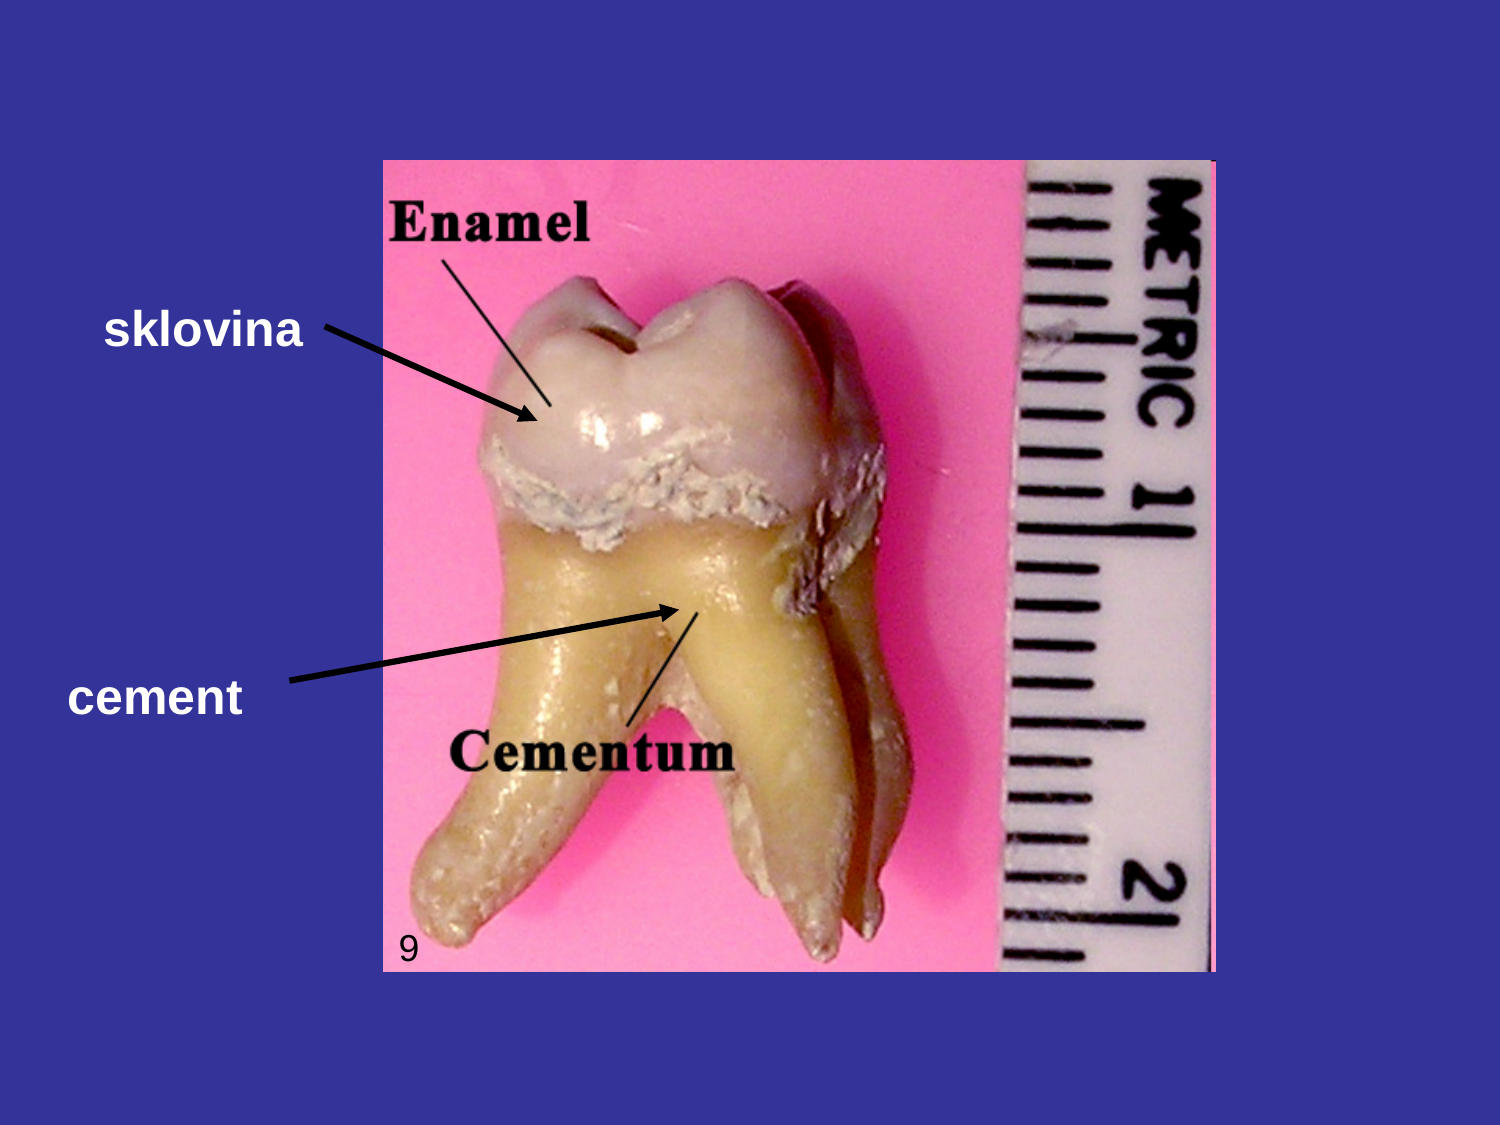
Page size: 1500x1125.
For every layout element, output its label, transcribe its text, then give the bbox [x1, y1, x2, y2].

text_box cement [53, 656, 325, 733]
picture [383, 160, 1216, 972]
text_box sklovina [88, 289, 325, 365]
text_box 9 [384, 915, 479, 977]
